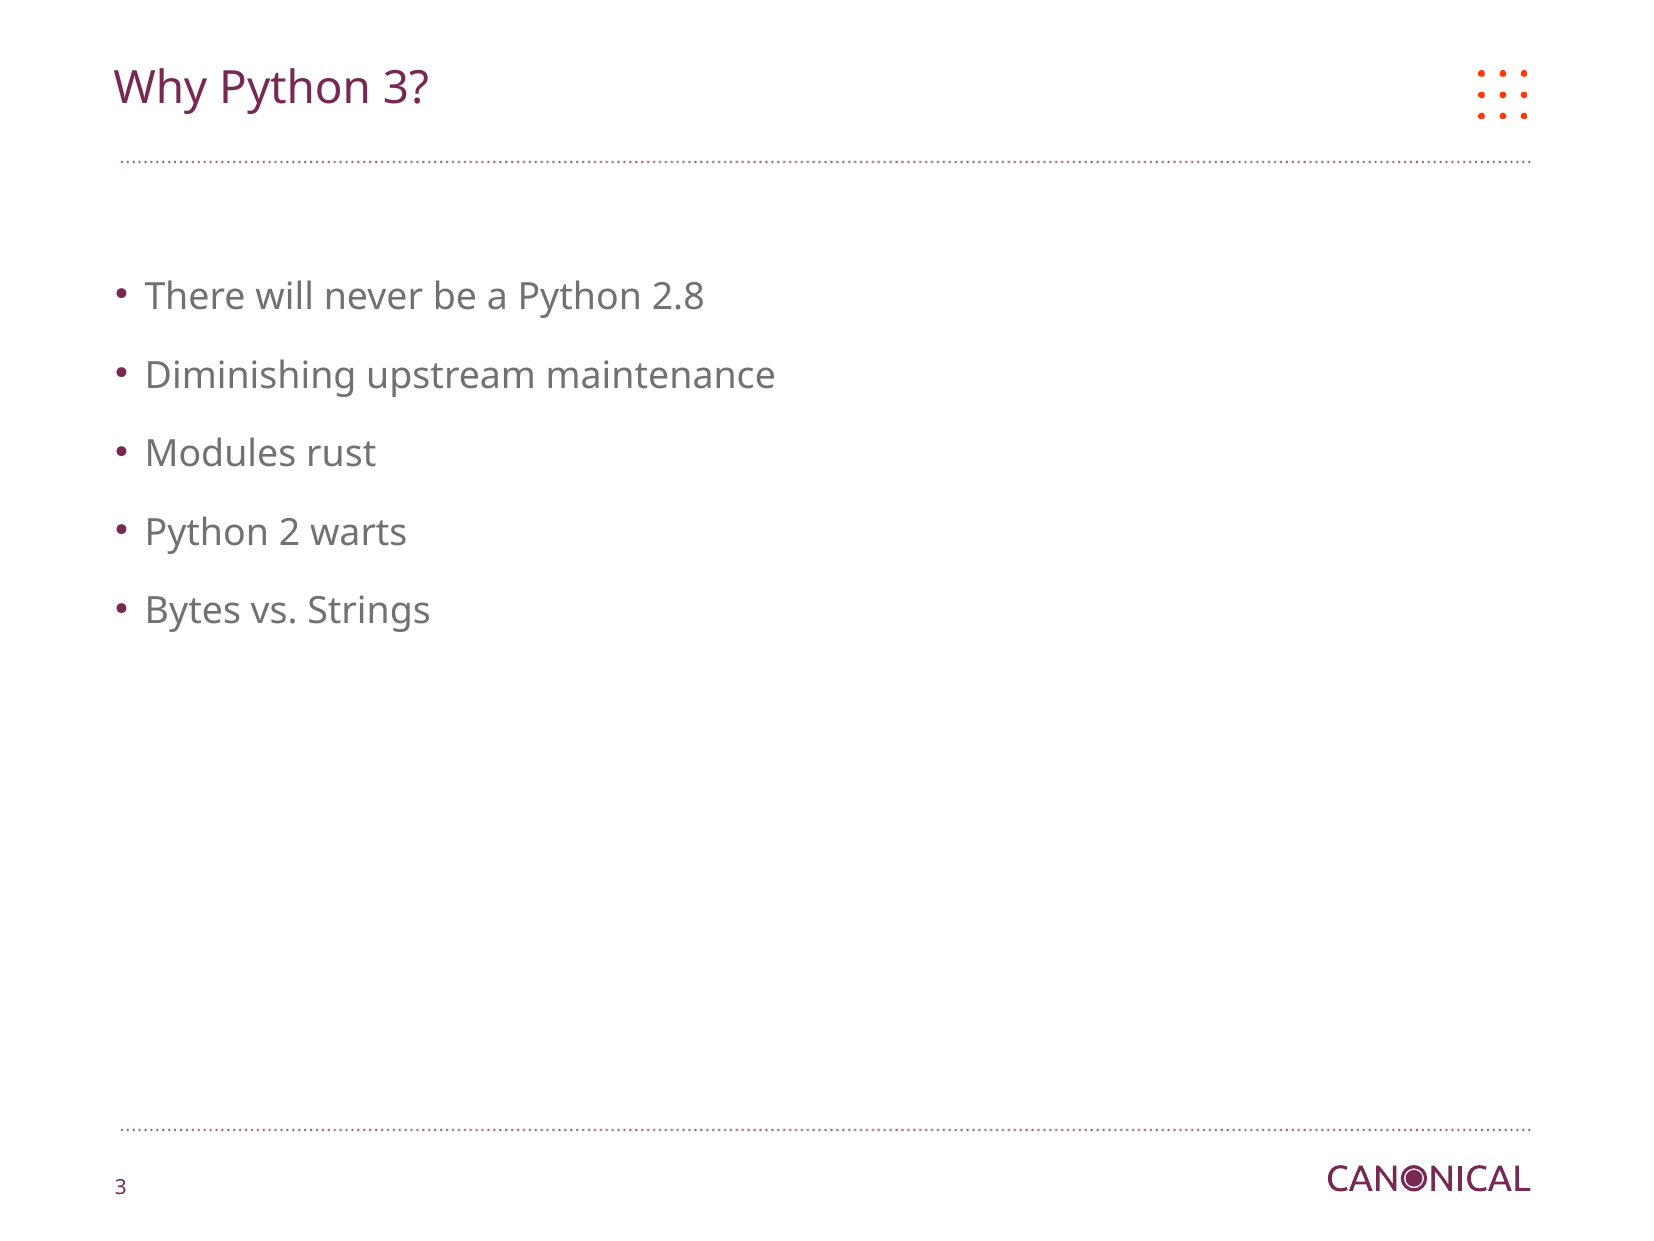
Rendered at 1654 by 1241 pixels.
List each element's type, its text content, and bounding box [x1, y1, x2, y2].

list There will never be a Python 2.8 Diminishing upstream maintenance Modules rust Python 2 warts Bytes vs. Strings [115, 256, 1540, 977]
picture [1478, 70, 1527, 119]
picture [111, 159, 1533, 166]
picture [111, 1127, 1533, 1134]
title Why Python 3? [113, 64, 1382, 107]
